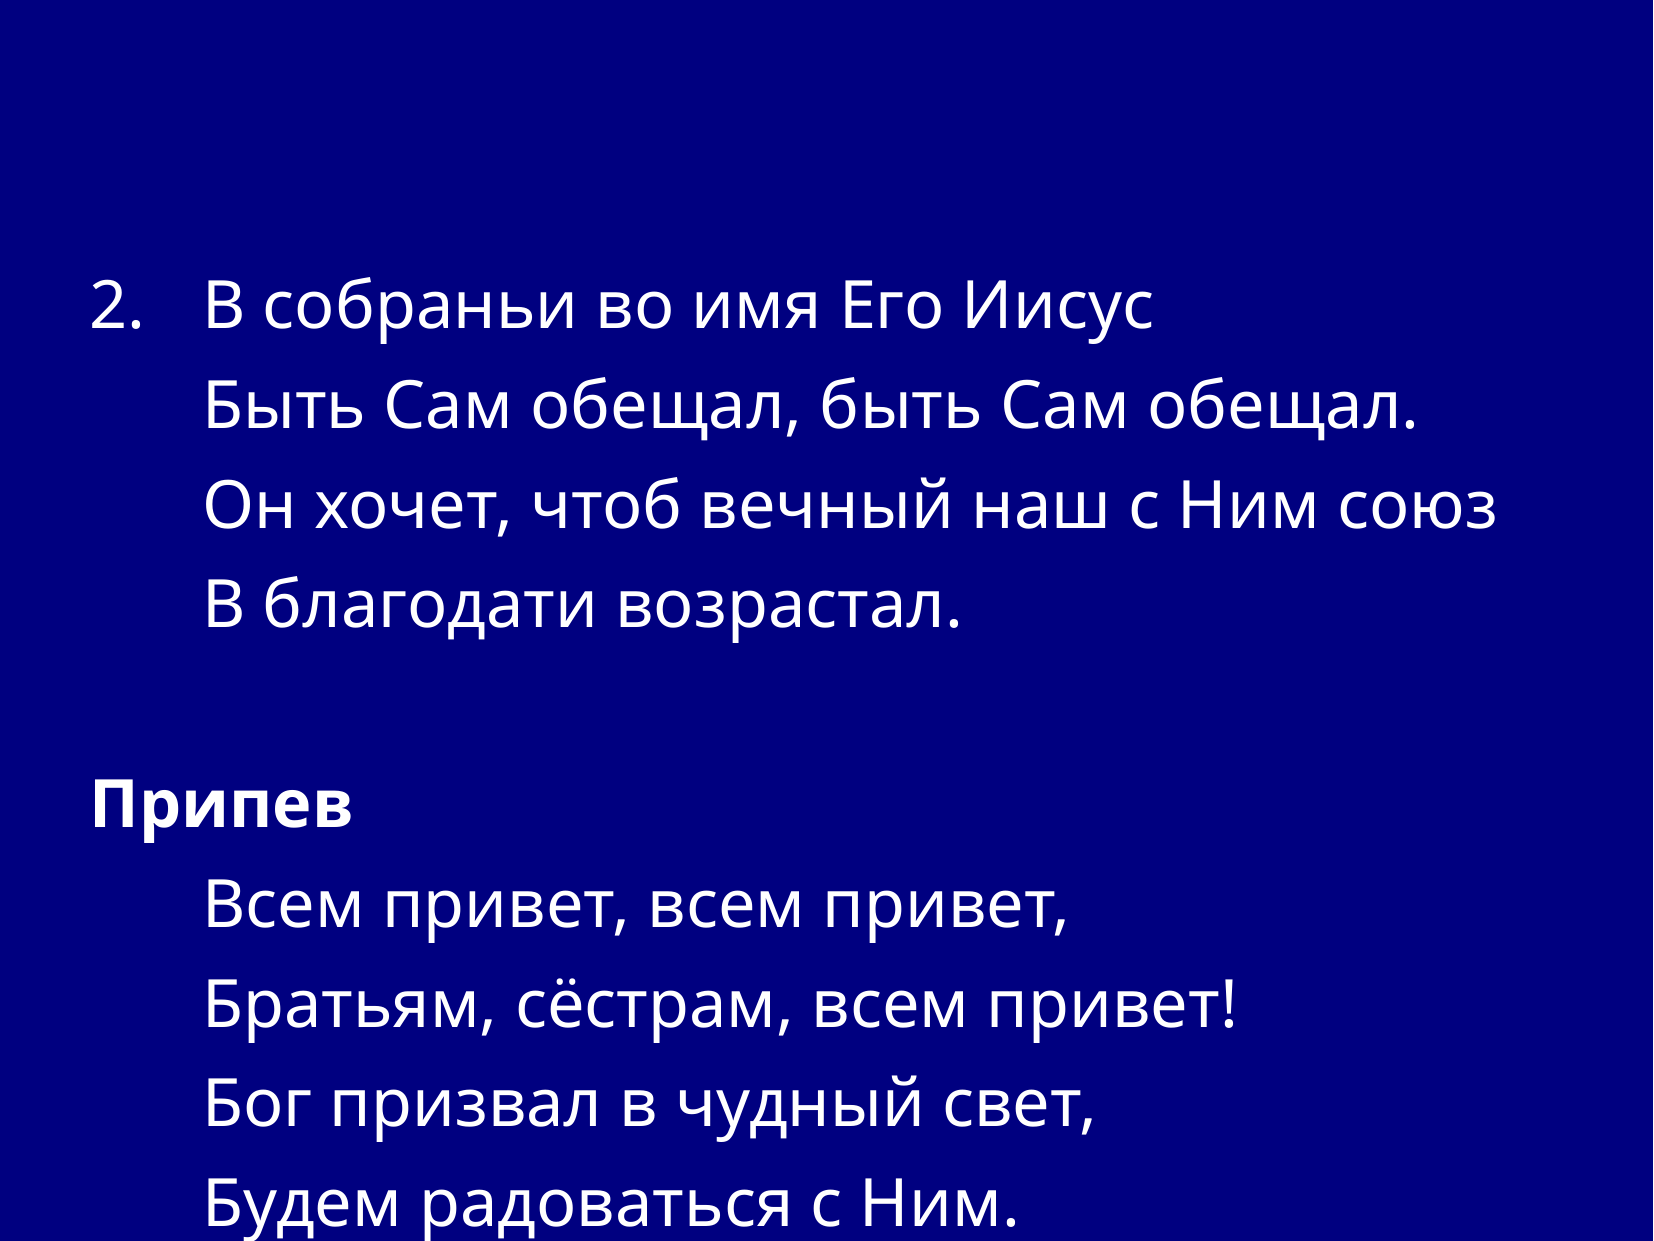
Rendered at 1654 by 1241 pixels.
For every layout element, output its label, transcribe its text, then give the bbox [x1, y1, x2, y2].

text_box 2. В собраньи во имя Его Иисус Быть Сам обещал, быть Сам обещал. Он хочет, чтоб вечный наш с Ним союз В благодати возрастал. Припев Всем привет, всем привет, Братьям, сёстрам, всем привет! Бог призвал в чудный свет, Будем радоваться с Ним. [75, 150, 1653, 1163]
